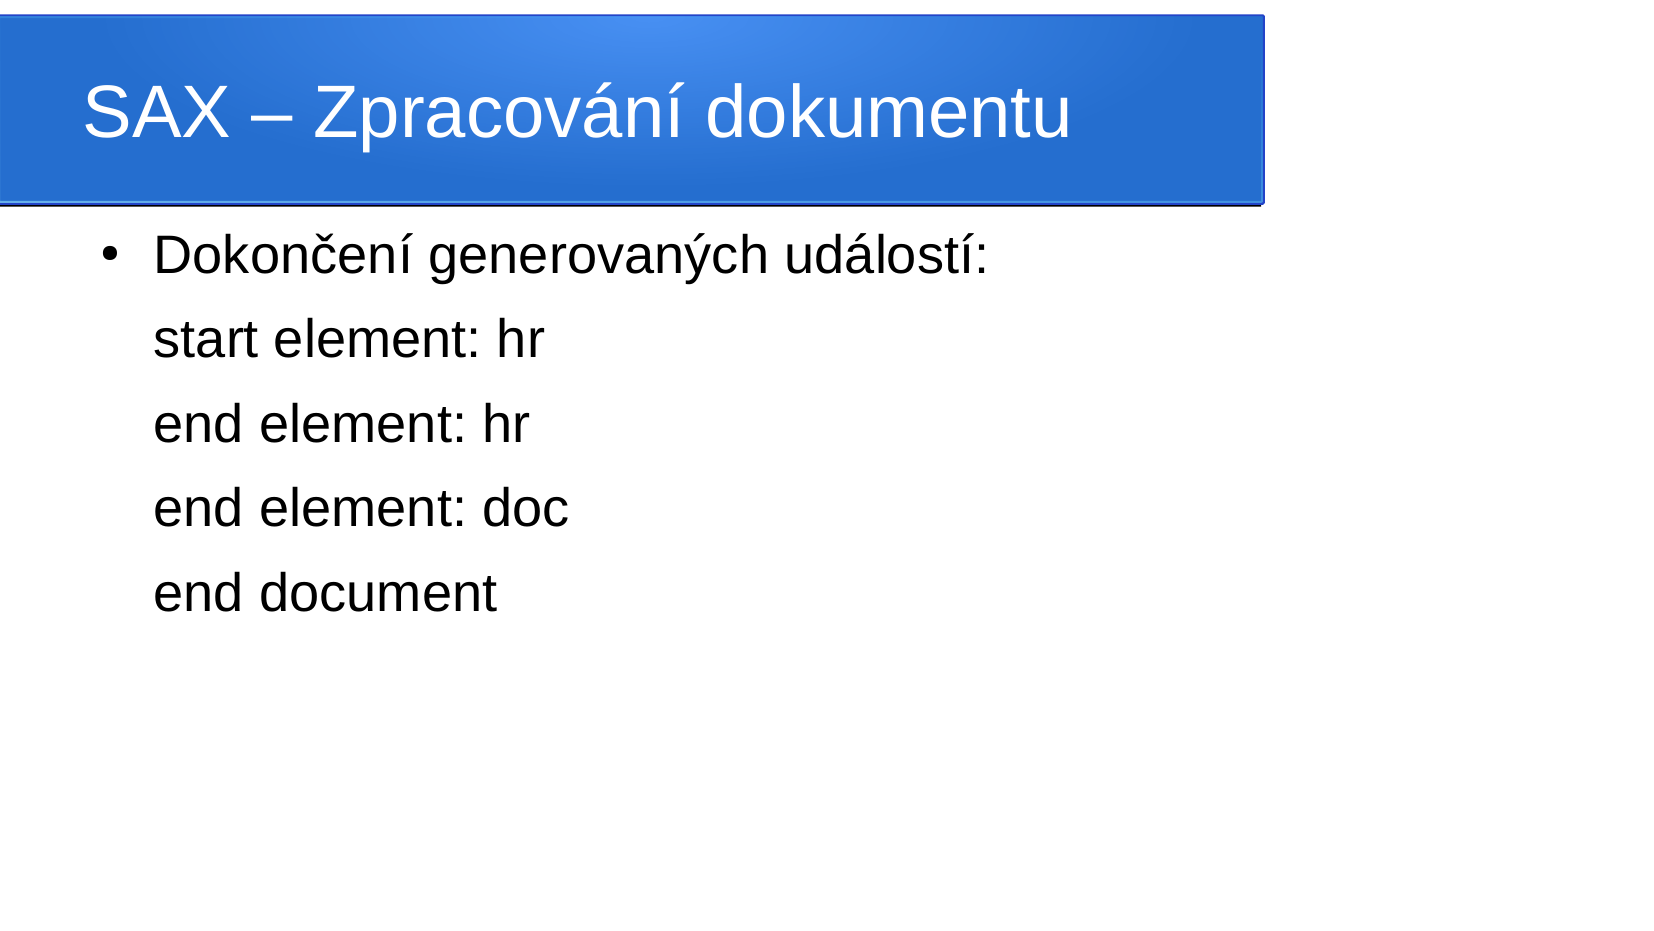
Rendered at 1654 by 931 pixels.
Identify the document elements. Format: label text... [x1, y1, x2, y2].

title SAX – Zpracování dokumentu [82, 35, 1235, 189]
list Dokončení generovaných událostí: start element: hr end element: hr end element: doc end document [82, 224, 1571, 764]
